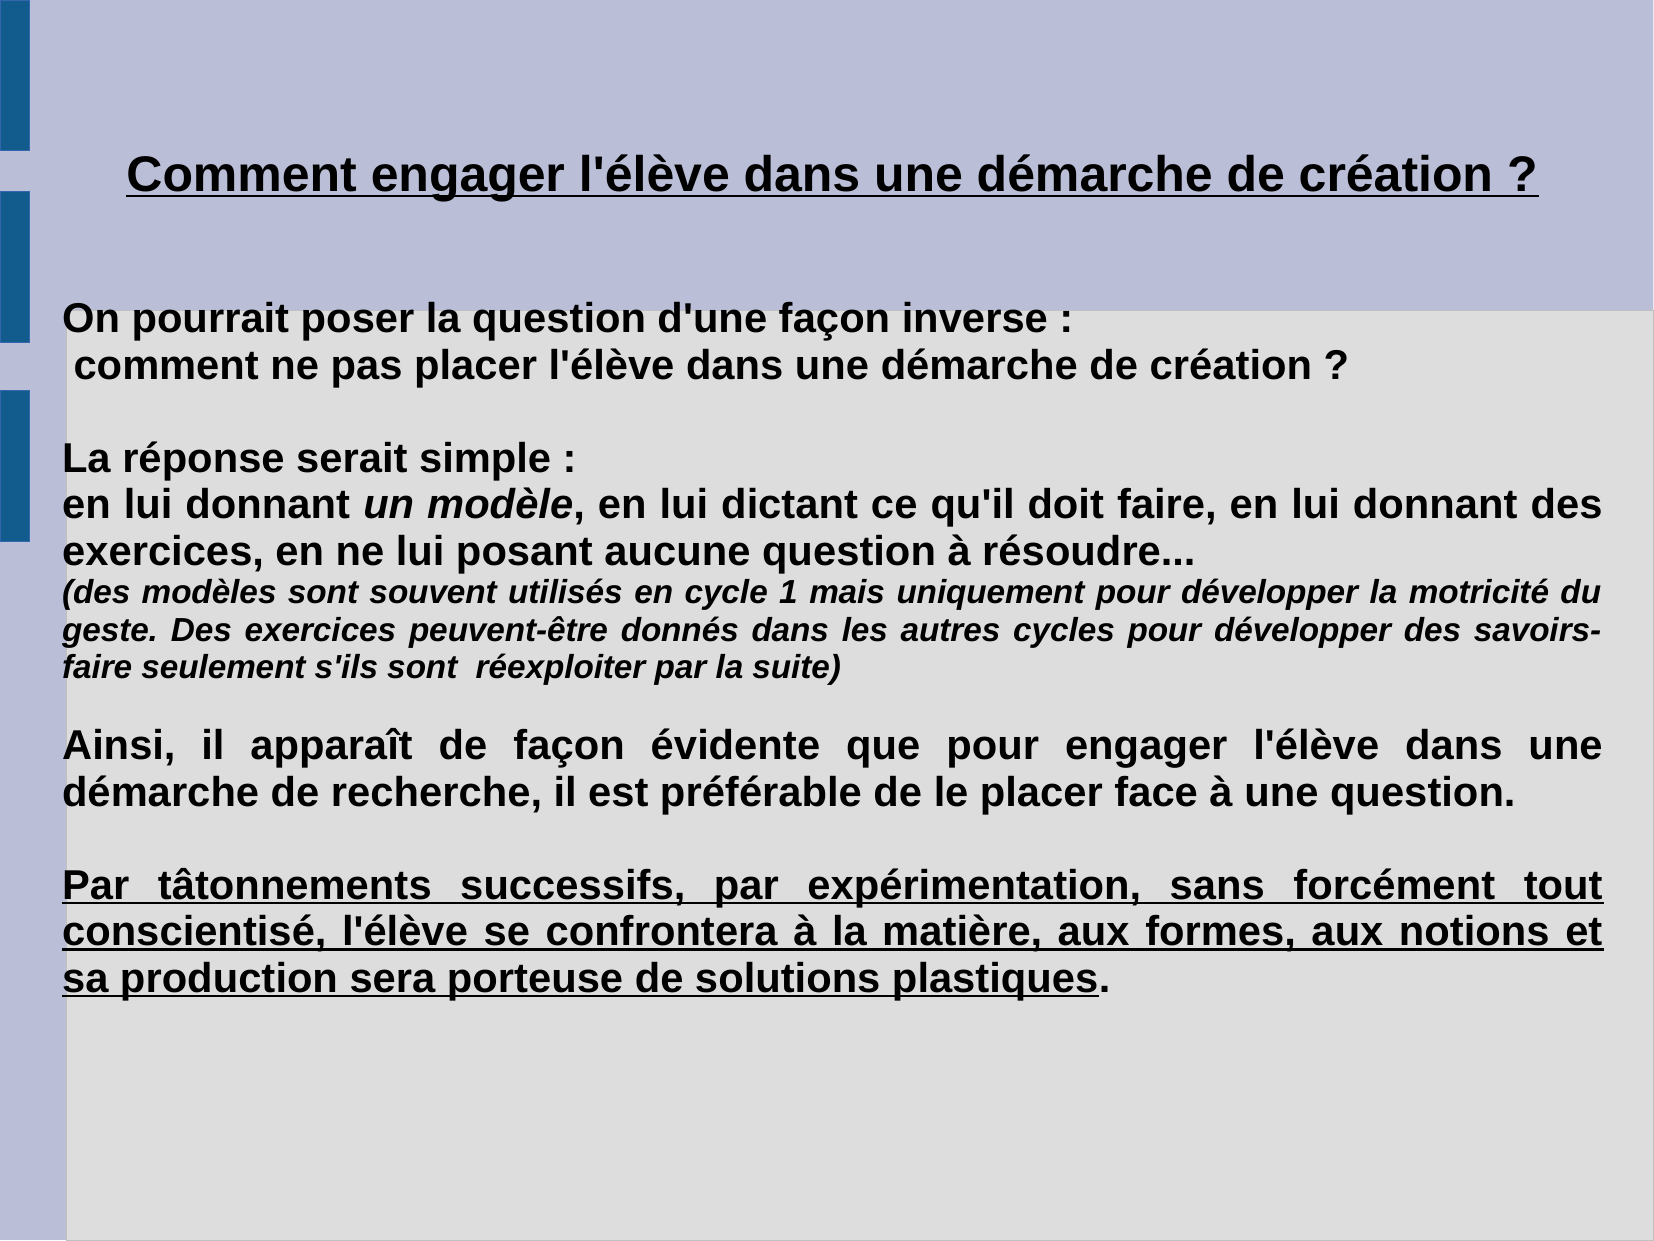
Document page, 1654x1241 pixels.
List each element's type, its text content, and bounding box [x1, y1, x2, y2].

text_box Comment engager l'élève dans une démarche de création ? On pourrait poser la question d'une façon inverse : comment ne pas placer l'élève dans une démarche de création ? La réponse serait simple : en lui donnant un modèle, en lui dictant ce qu'il doit faire, en lui donnant des exercices, en ne lui posant aucune question à résoudre... (des modèles sont souvent utilisés en cycle 1 mais uniquement pour développer la motricité du geste. Des exercices peuvent-être donnés dans les autres cycles pour développer des savoirs-faire seulement s'ils sont réexploiter par la suite) Ainsi, il apparaît de façon évidente que pour engager l'élève dans une démarche de recherche, il est préférable de le placer face à une question. Par tâtonnements successifs, par expérimentation, sans forcément tout conscientisé, l'élève se confrontera à la matière, aux formes, aux notions et sa production sera porteuse de solutions plastiques. [47, 106, 1619, 1170]
